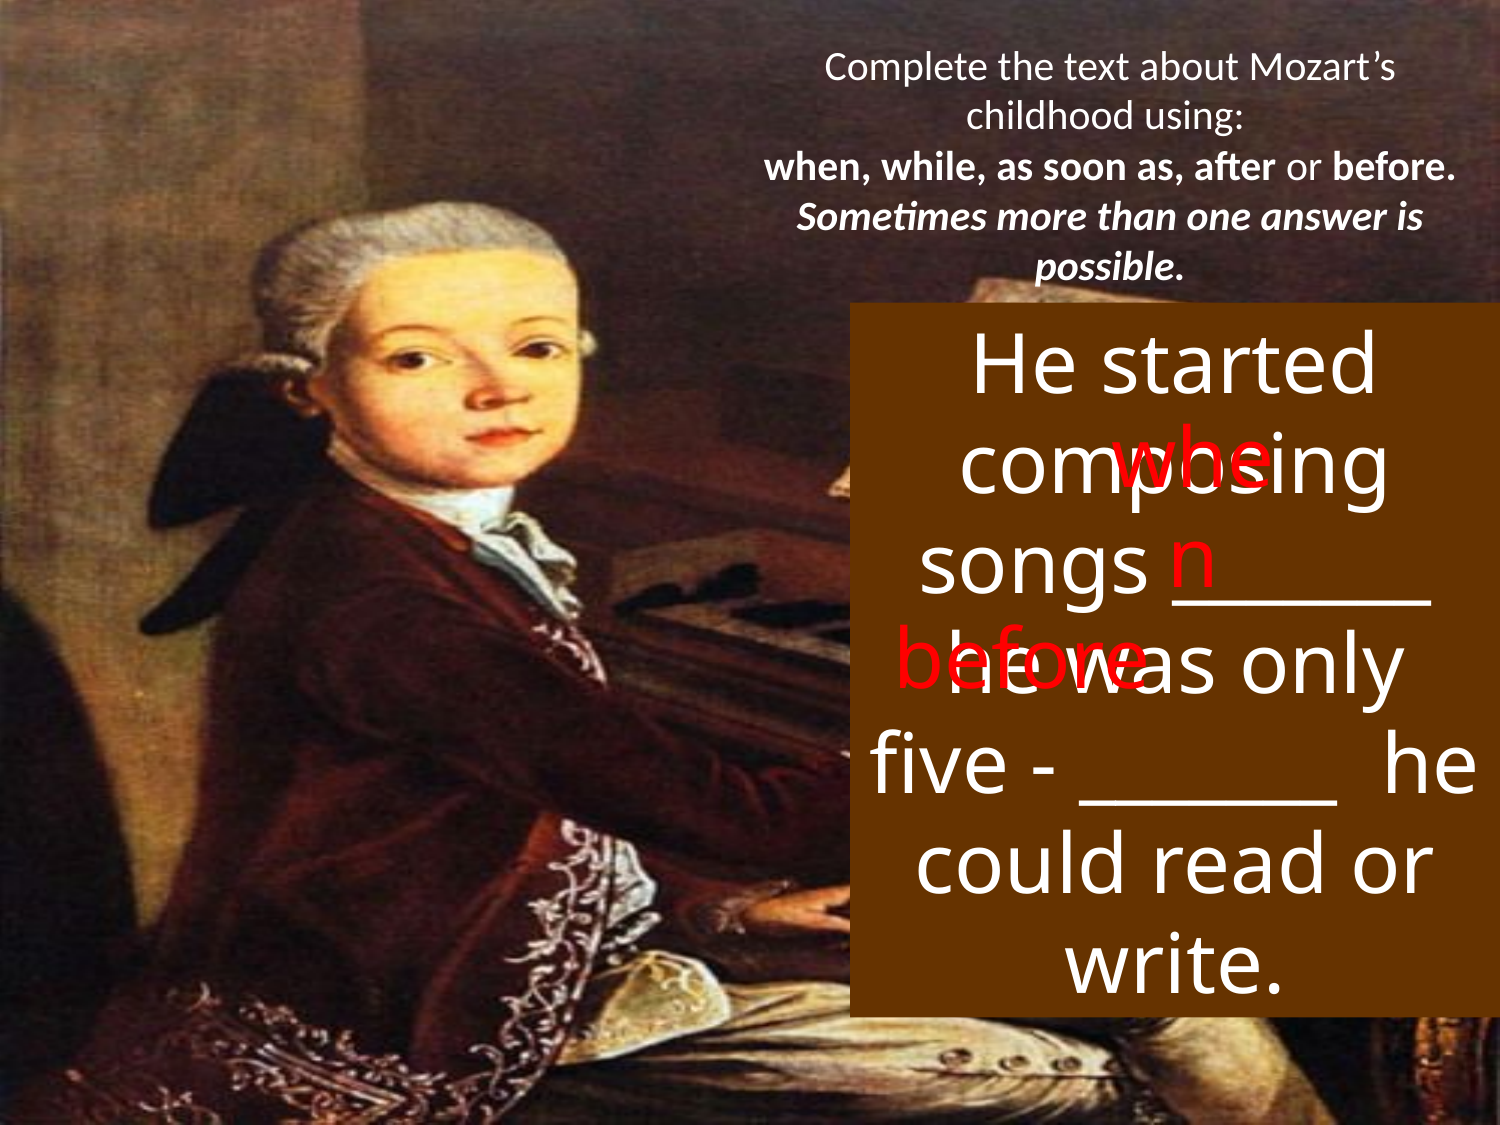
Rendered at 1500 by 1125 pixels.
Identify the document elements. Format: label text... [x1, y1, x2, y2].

text_box Complete the text about Mozart’s childhood using: when, while, as soon as, after or before. Sometimes more than one answer is possible. [738, 31, 1483, 296]
text_box He started composing songs _______ he was only five - _______ he could read or write. [850, 302, 1500, 1018]
text_box when [1080, 397, 1306, 612]
text_box before [868, 597, 1176, 713]
picture [0, 0, 1500, 1125]
